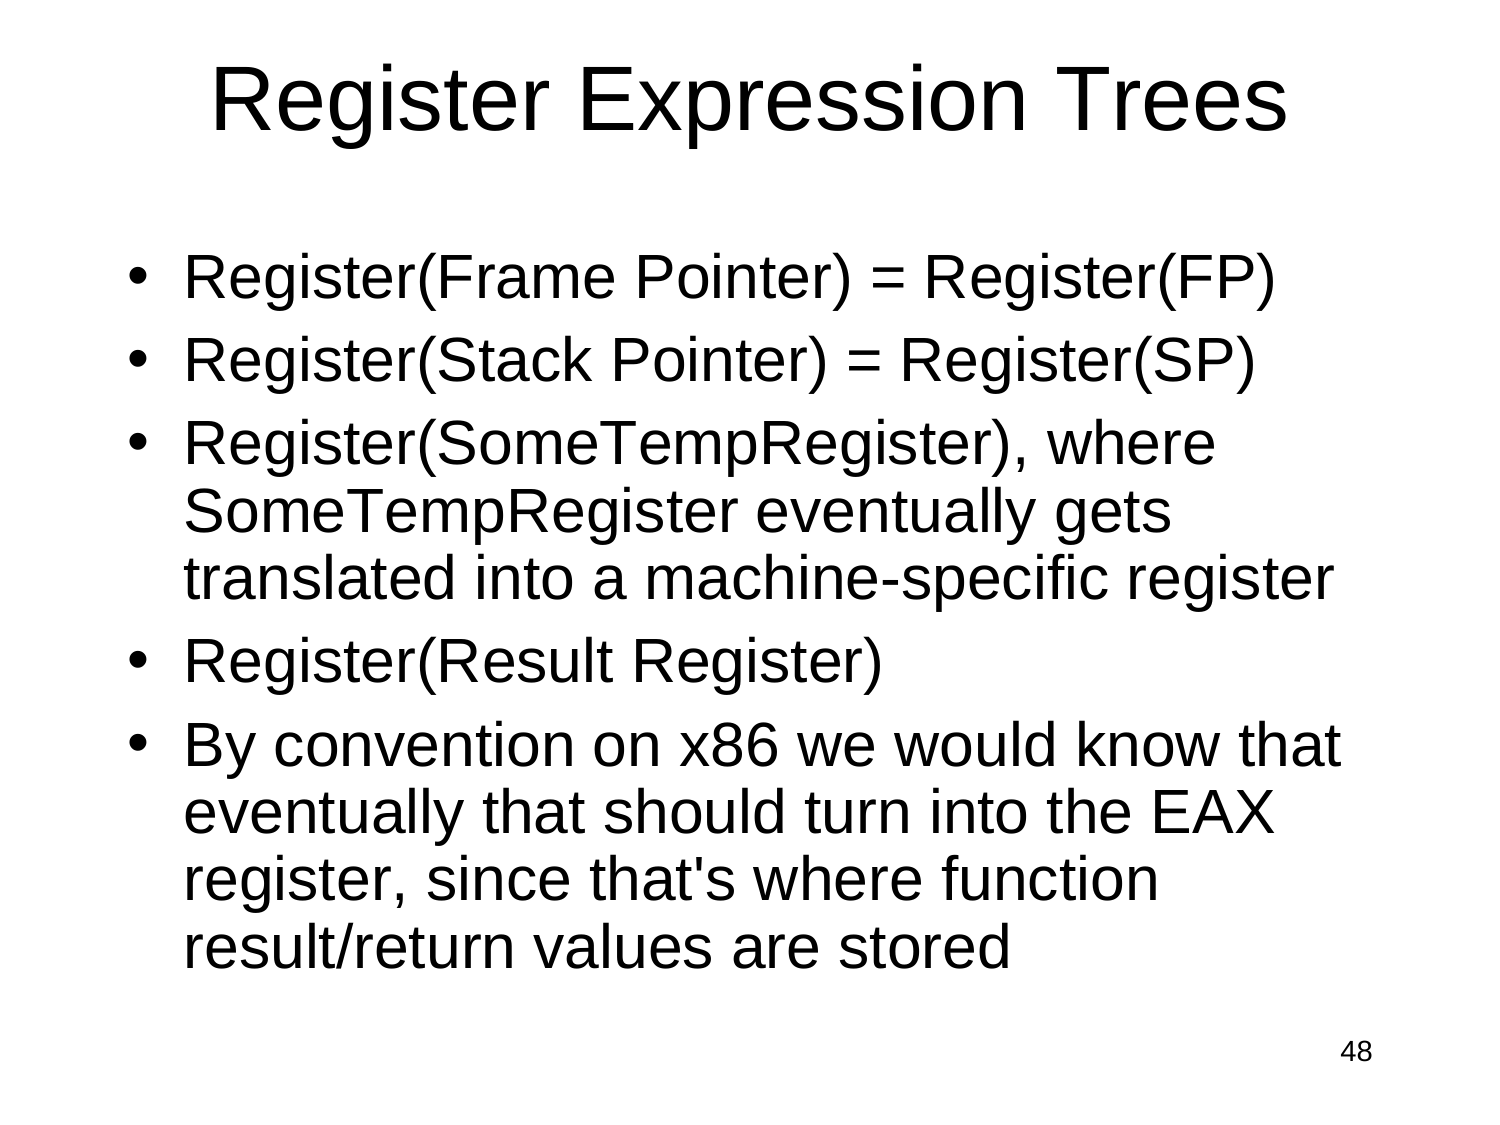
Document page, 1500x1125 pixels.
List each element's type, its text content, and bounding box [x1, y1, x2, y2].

list Register(Frame Pointer) = Register(FP) Register(Stack Pointer) = Register(SP) Register(SomeTempRegister), where SomeTempRegister eventually gets translated into a machine-specific register Register(Result Register) By convention on x86 we would know that eventually that should turn into the EAX register, since that's where function result/return values are stored [112, 237, 1388, 1073]
title Register Expression Trees [0, 0, 1500, 188]
text_box <number> [1074, 1025, 1388, 1101]
